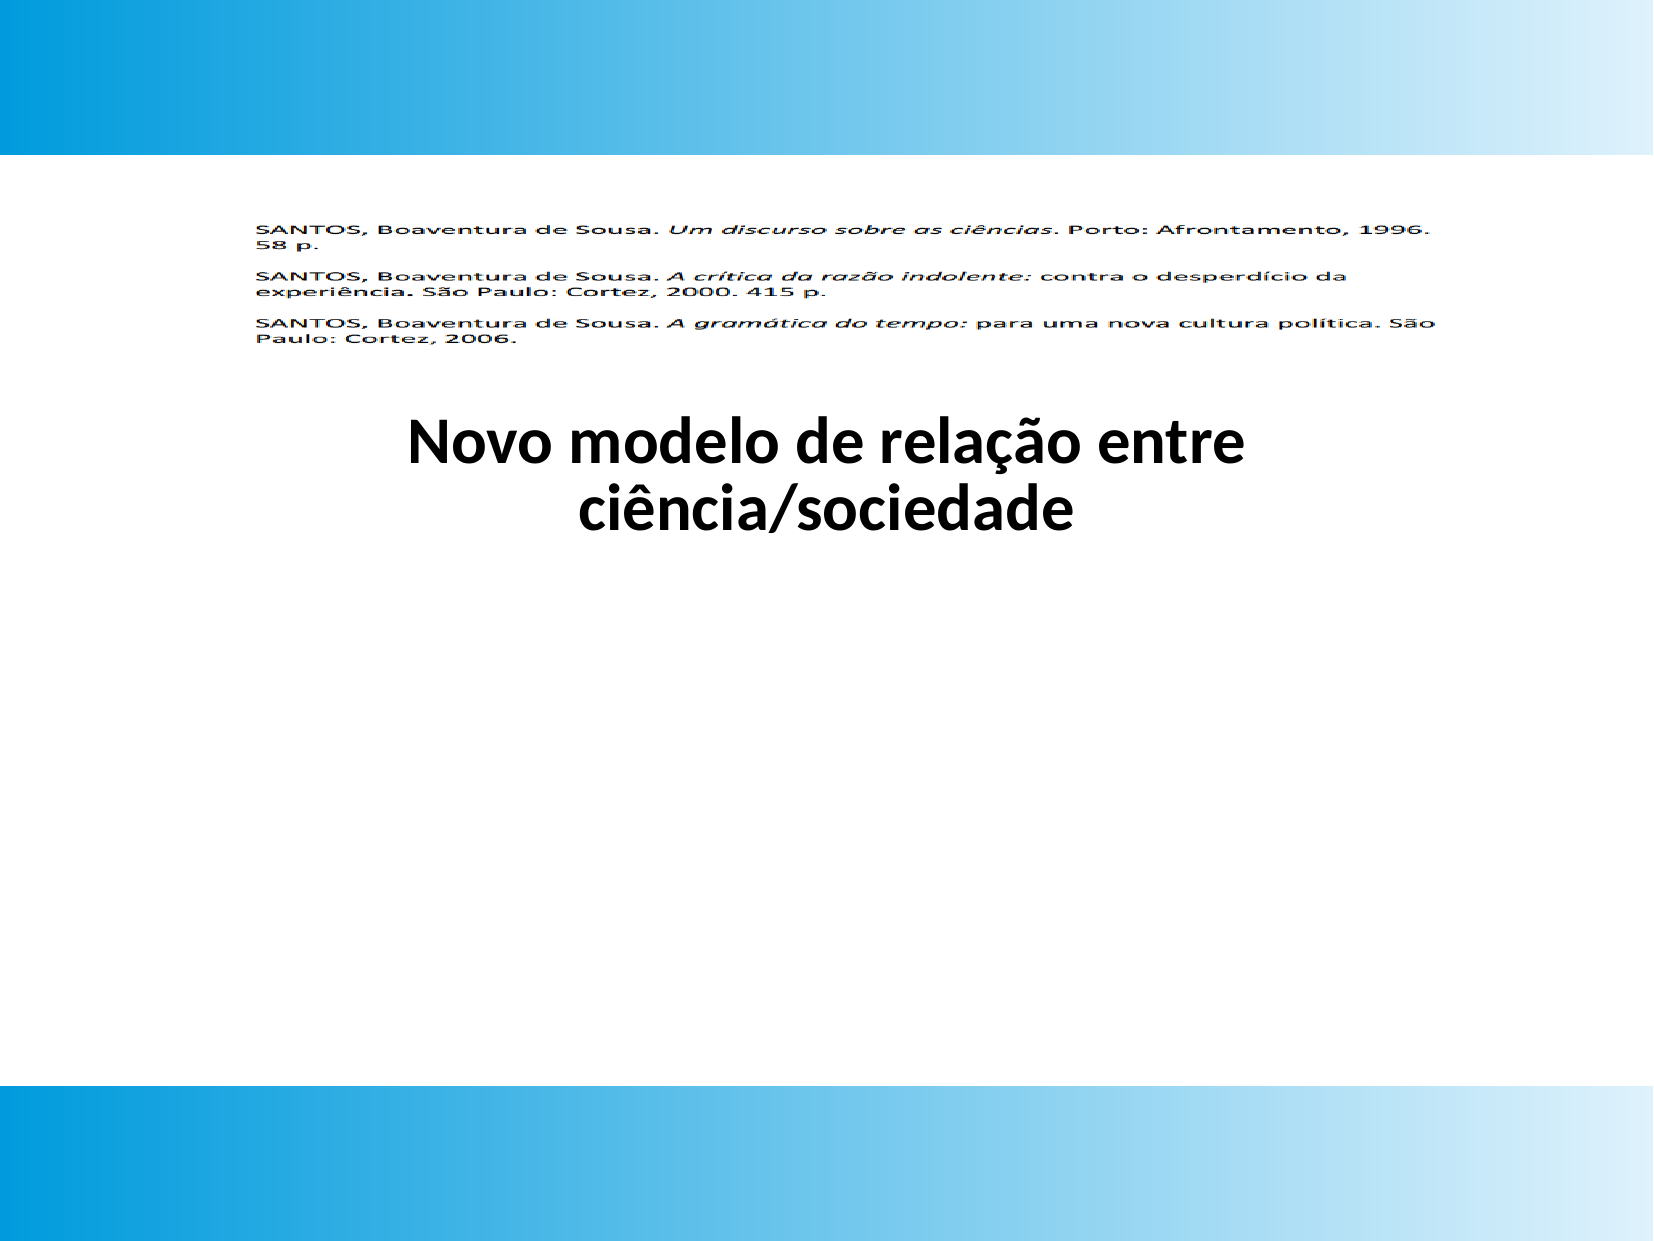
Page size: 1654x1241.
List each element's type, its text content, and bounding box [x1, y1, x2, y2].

list Novo modelo de relação entre ciência/sociedade [153, 413, 1501, 485]
picture [128, 212, 1560, 349]
